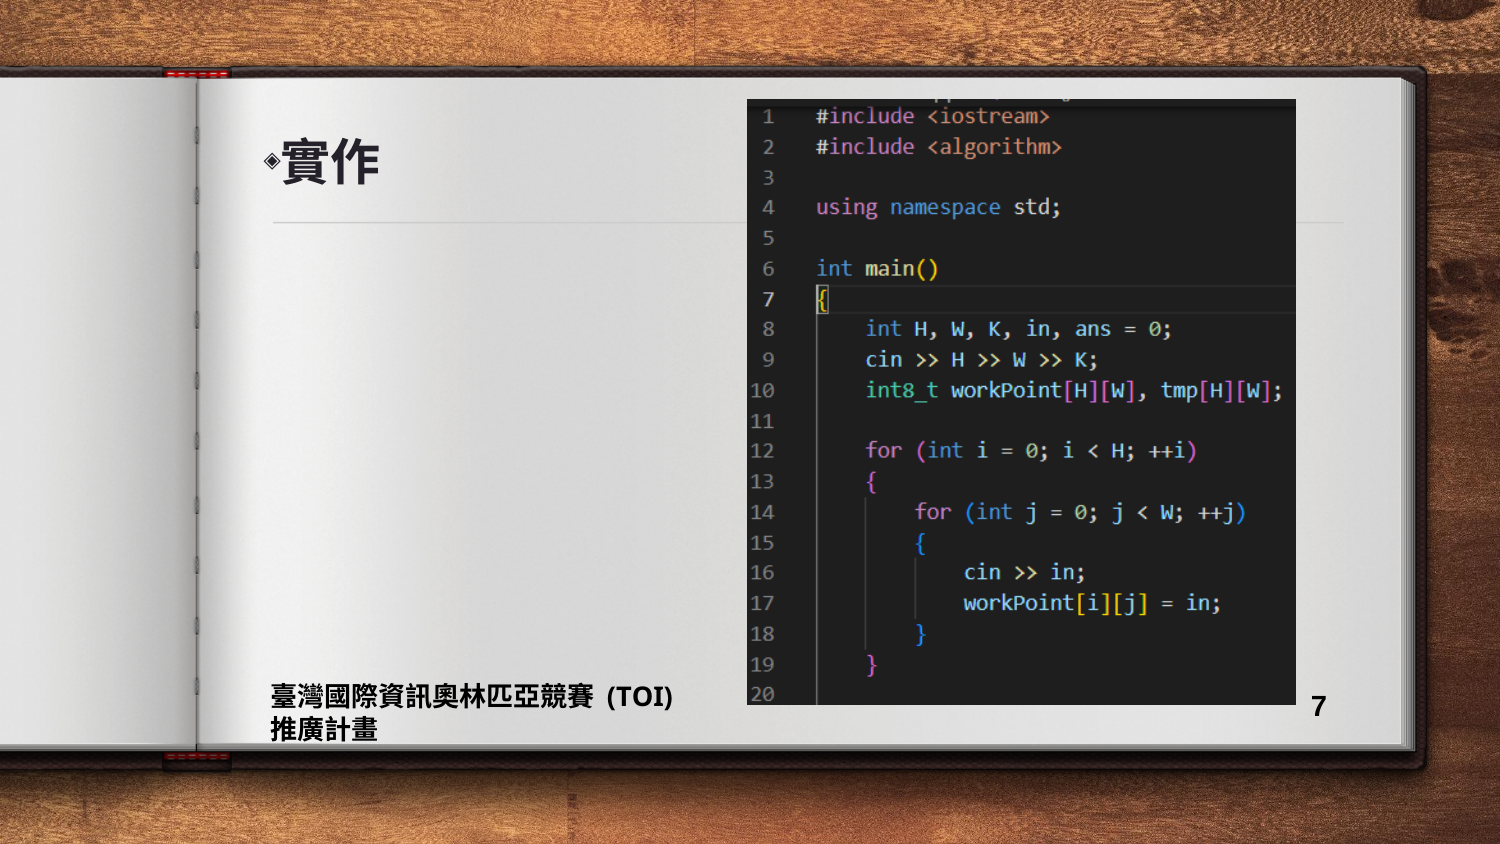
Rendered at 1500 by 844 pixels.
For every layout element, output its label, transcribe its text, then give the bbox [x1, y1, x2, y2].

picture [747, 99, 1296, 705]
text_box 實作 [248, 115, 747, 205]
text_box 7 [1295, 672, 1386, 737]
